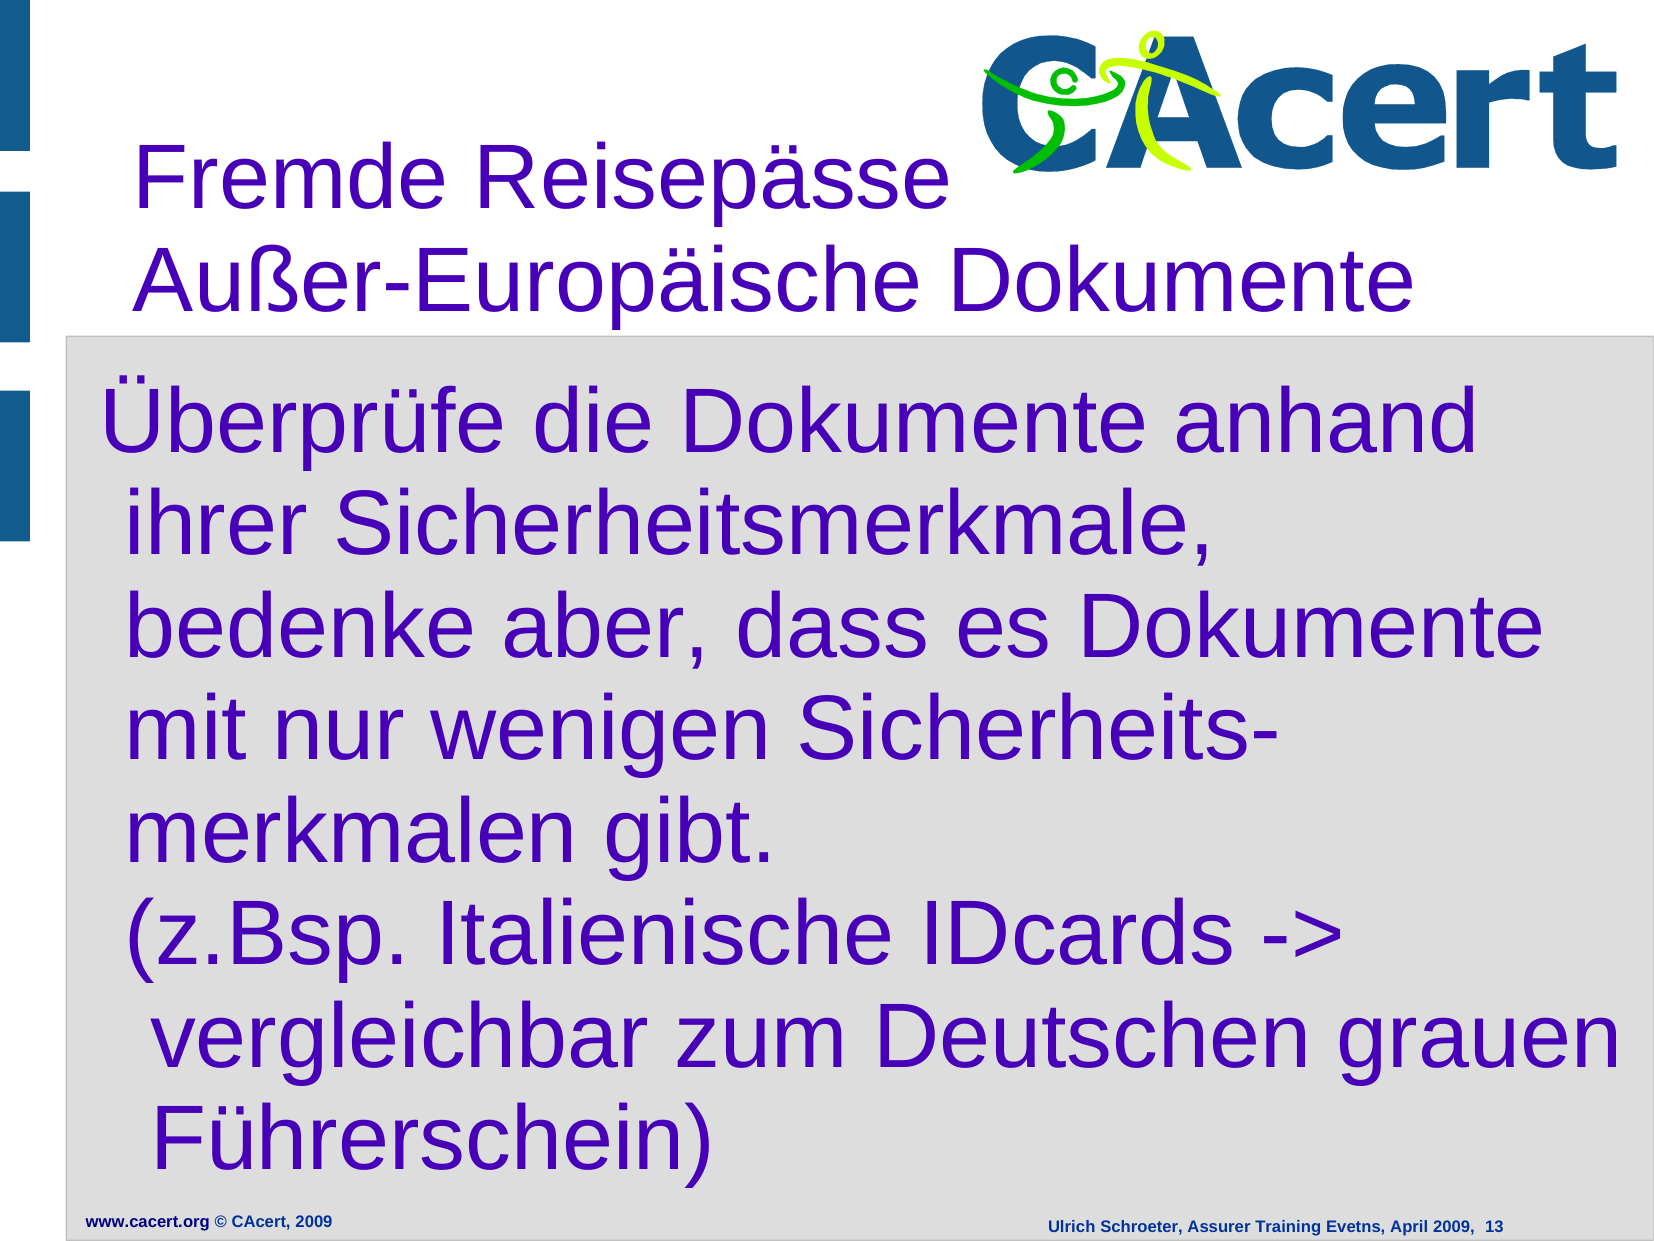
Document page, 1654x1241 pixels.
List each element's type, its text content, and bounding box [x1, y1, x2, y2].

text_box Überprüfe die Dokumente anhand ihrer Sicherheitsmerkmale, bedenke aber, dass es Dokumente mit nur wenigen Sicherheits- merkmalen gibt. (z.Bsp. Italienische IDcards -> vergleichbar zum Deutschen grauen Führerschein) [59, 361, 1640, 1241]
text_box Fremde Reisepässe Außer-Europäische Dokumente [118, 118, 1434, 339]
